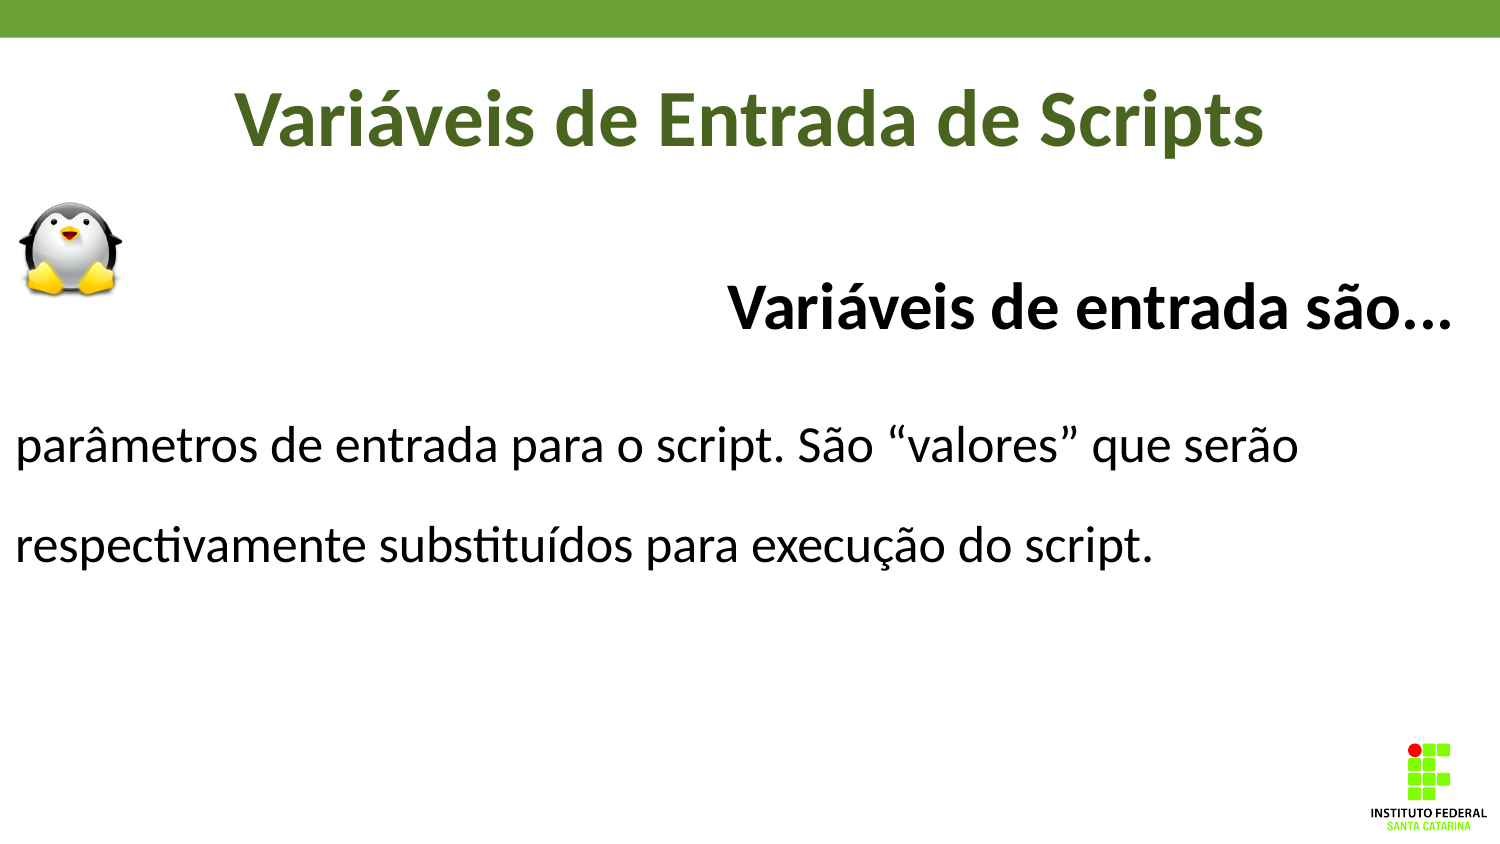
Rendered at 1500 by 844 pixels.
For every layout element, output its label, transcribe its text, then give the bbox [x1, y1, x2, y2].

picture [1358, 730, 1500, 844]
picture [17, 198, 124, 207]
list Variáveis de entrada são... parâmetros de entrada para o script. São “valores” que serão respectivamente substituídos para execução do script. [0, 207, 1471, 765]
title Variáveis de Entrada de Scripts [75, 43, 1425, 185]
